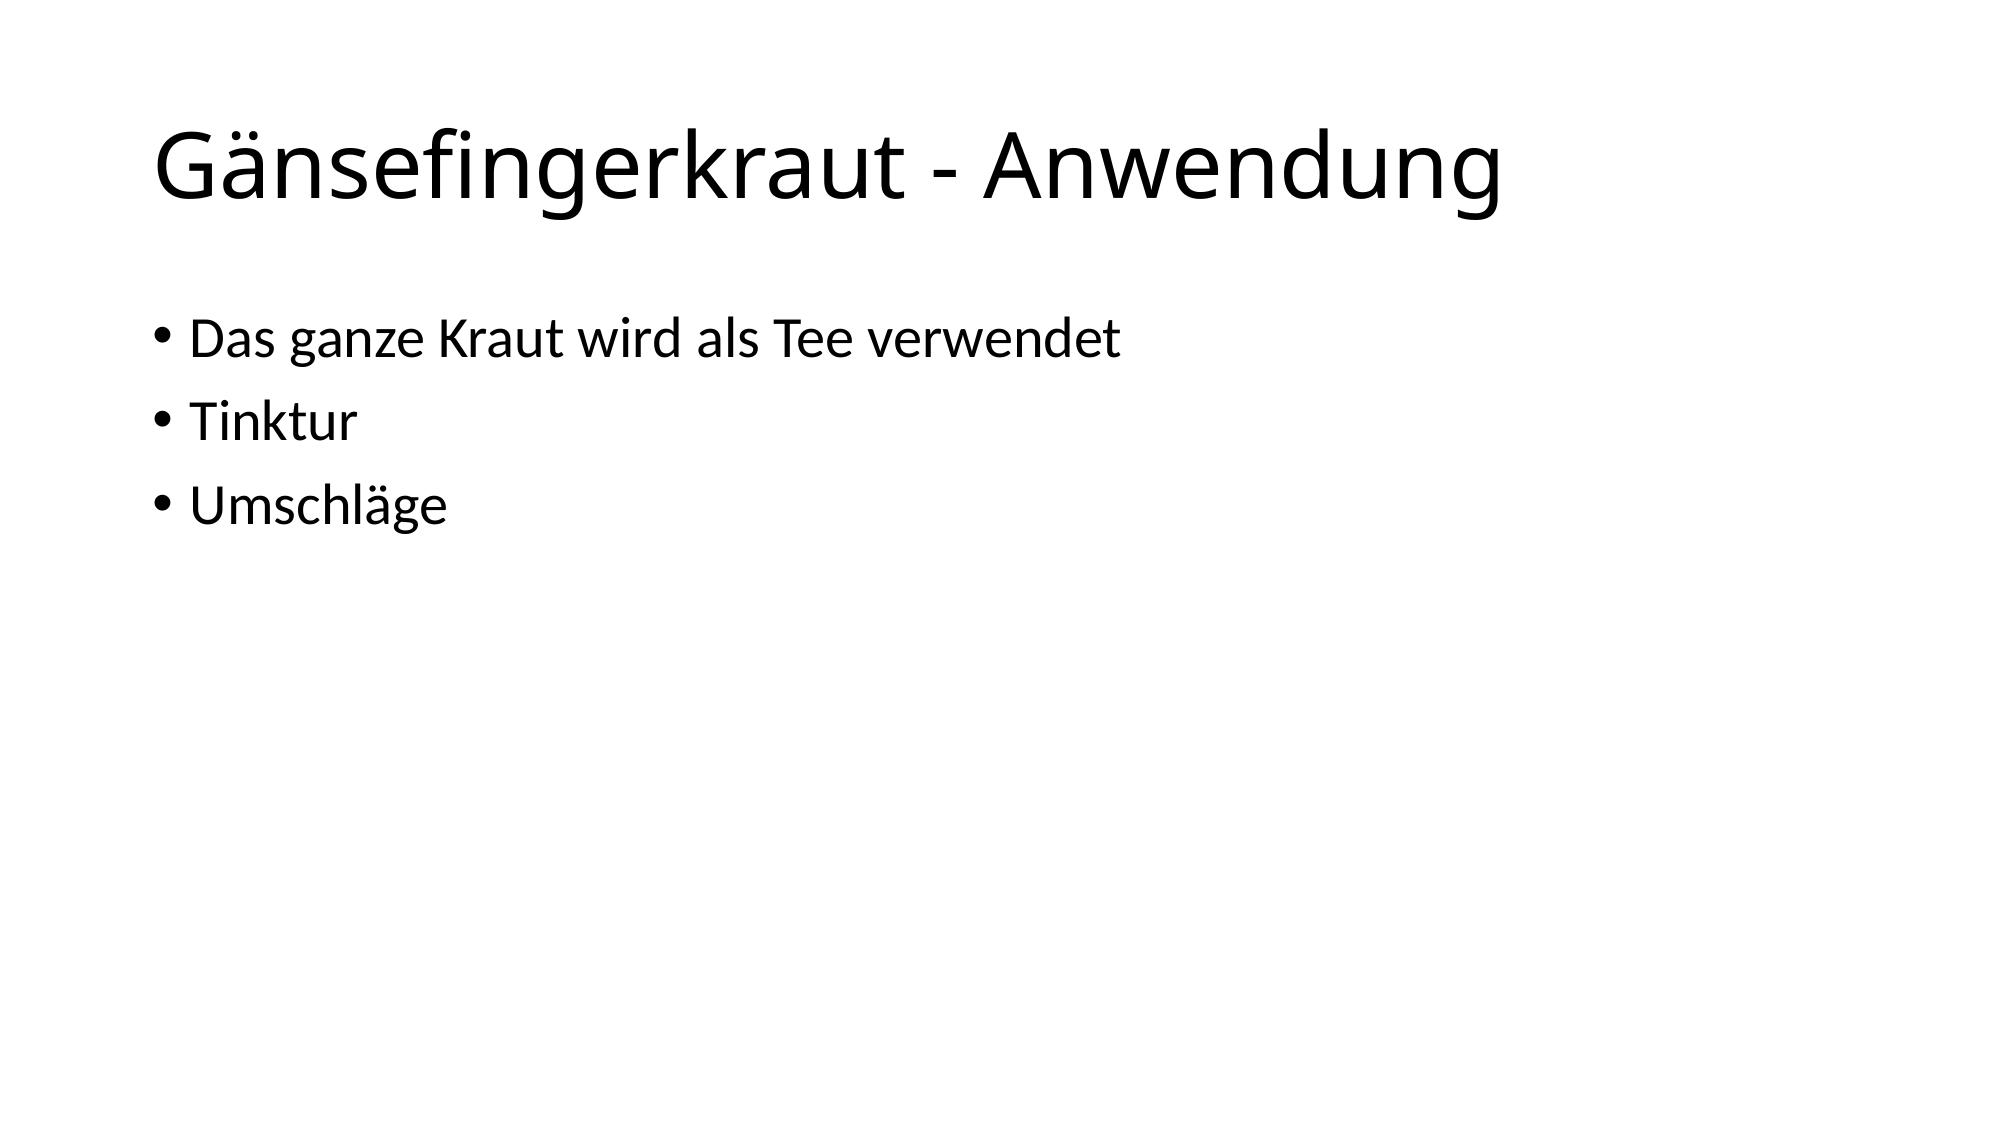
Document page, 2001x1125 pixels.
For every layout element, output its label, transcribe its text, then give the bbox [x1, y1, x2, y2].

list Das ganze Kraut wird als Tee verwendet Tinktur Umschläge [137, 299, 1863, 1014]
title Gänsefingerkraut - Anwendung [137, 59, 1863, 278]
